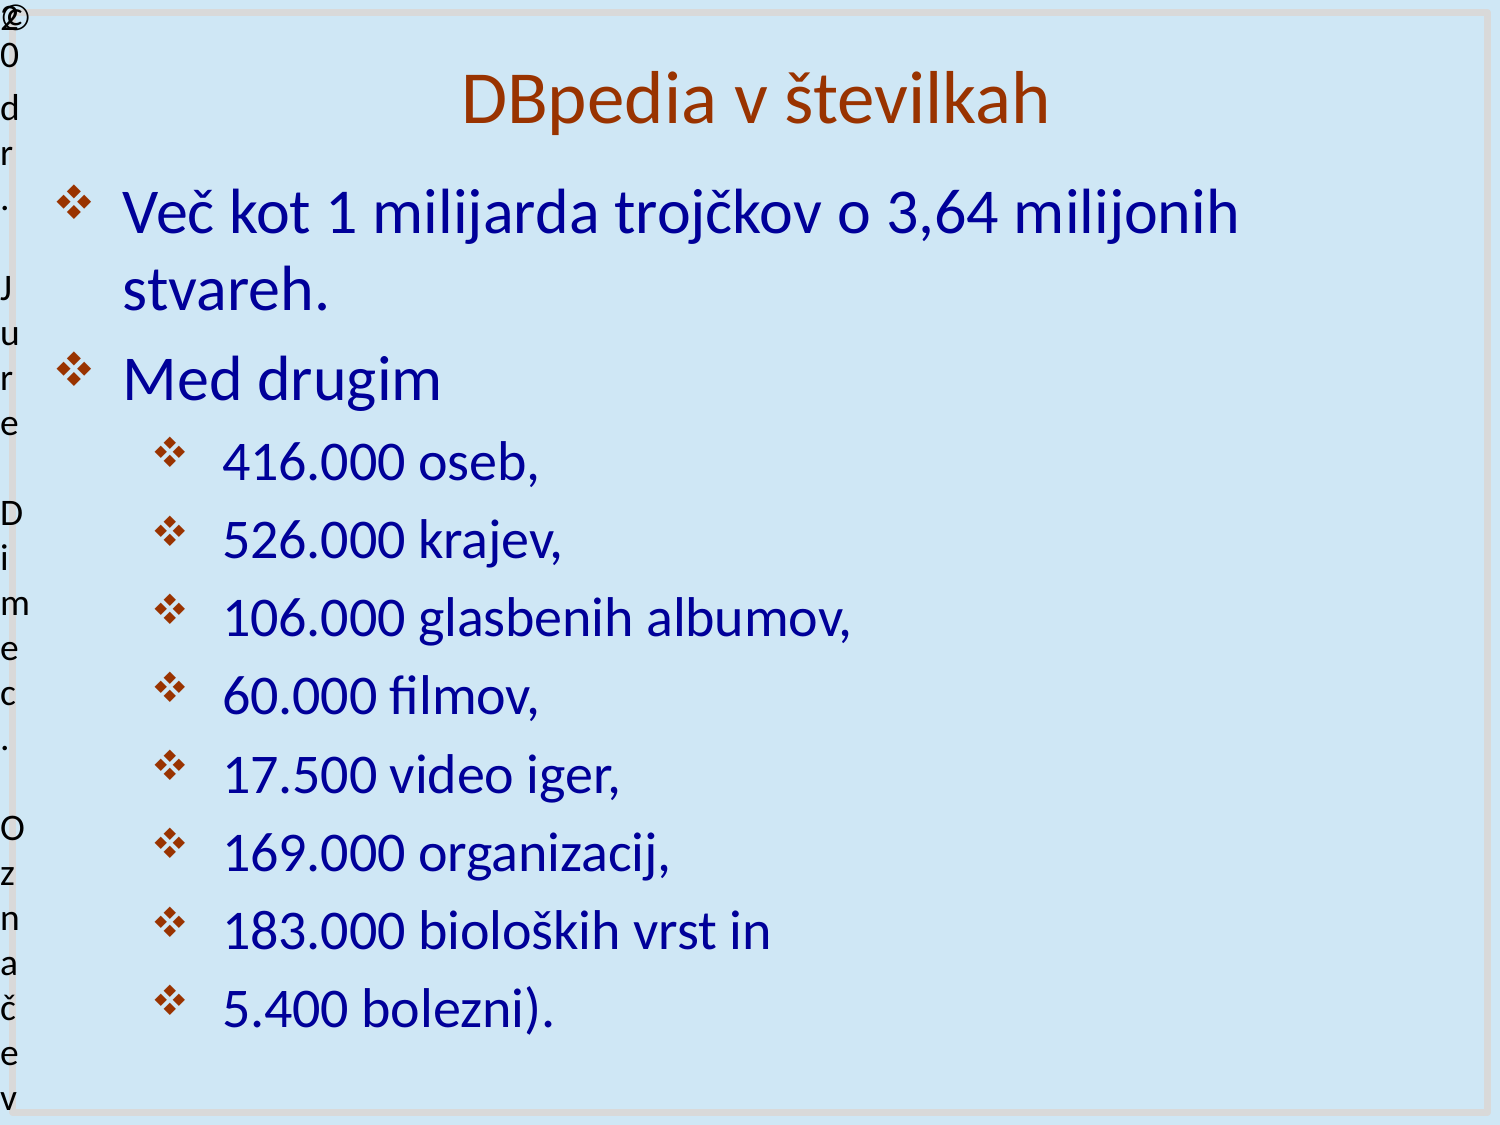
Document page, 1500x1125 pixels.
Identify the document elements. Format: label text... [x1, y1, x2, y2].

title DBpedia v številkah [37, 37, 1475, 150]
list Več kot 1 milijarda trojčkov o 3,64 milijonih stvareh. Med drugim 416.000 oseb, 526.000 krajev, 106.000 glasbenih albumov, 60.000 filmov, 17.500 video iger, 169.000 organizacij, 183.000 bioloških vrst in 5.400 bolezni). [37, 162, 1475, 1050]
